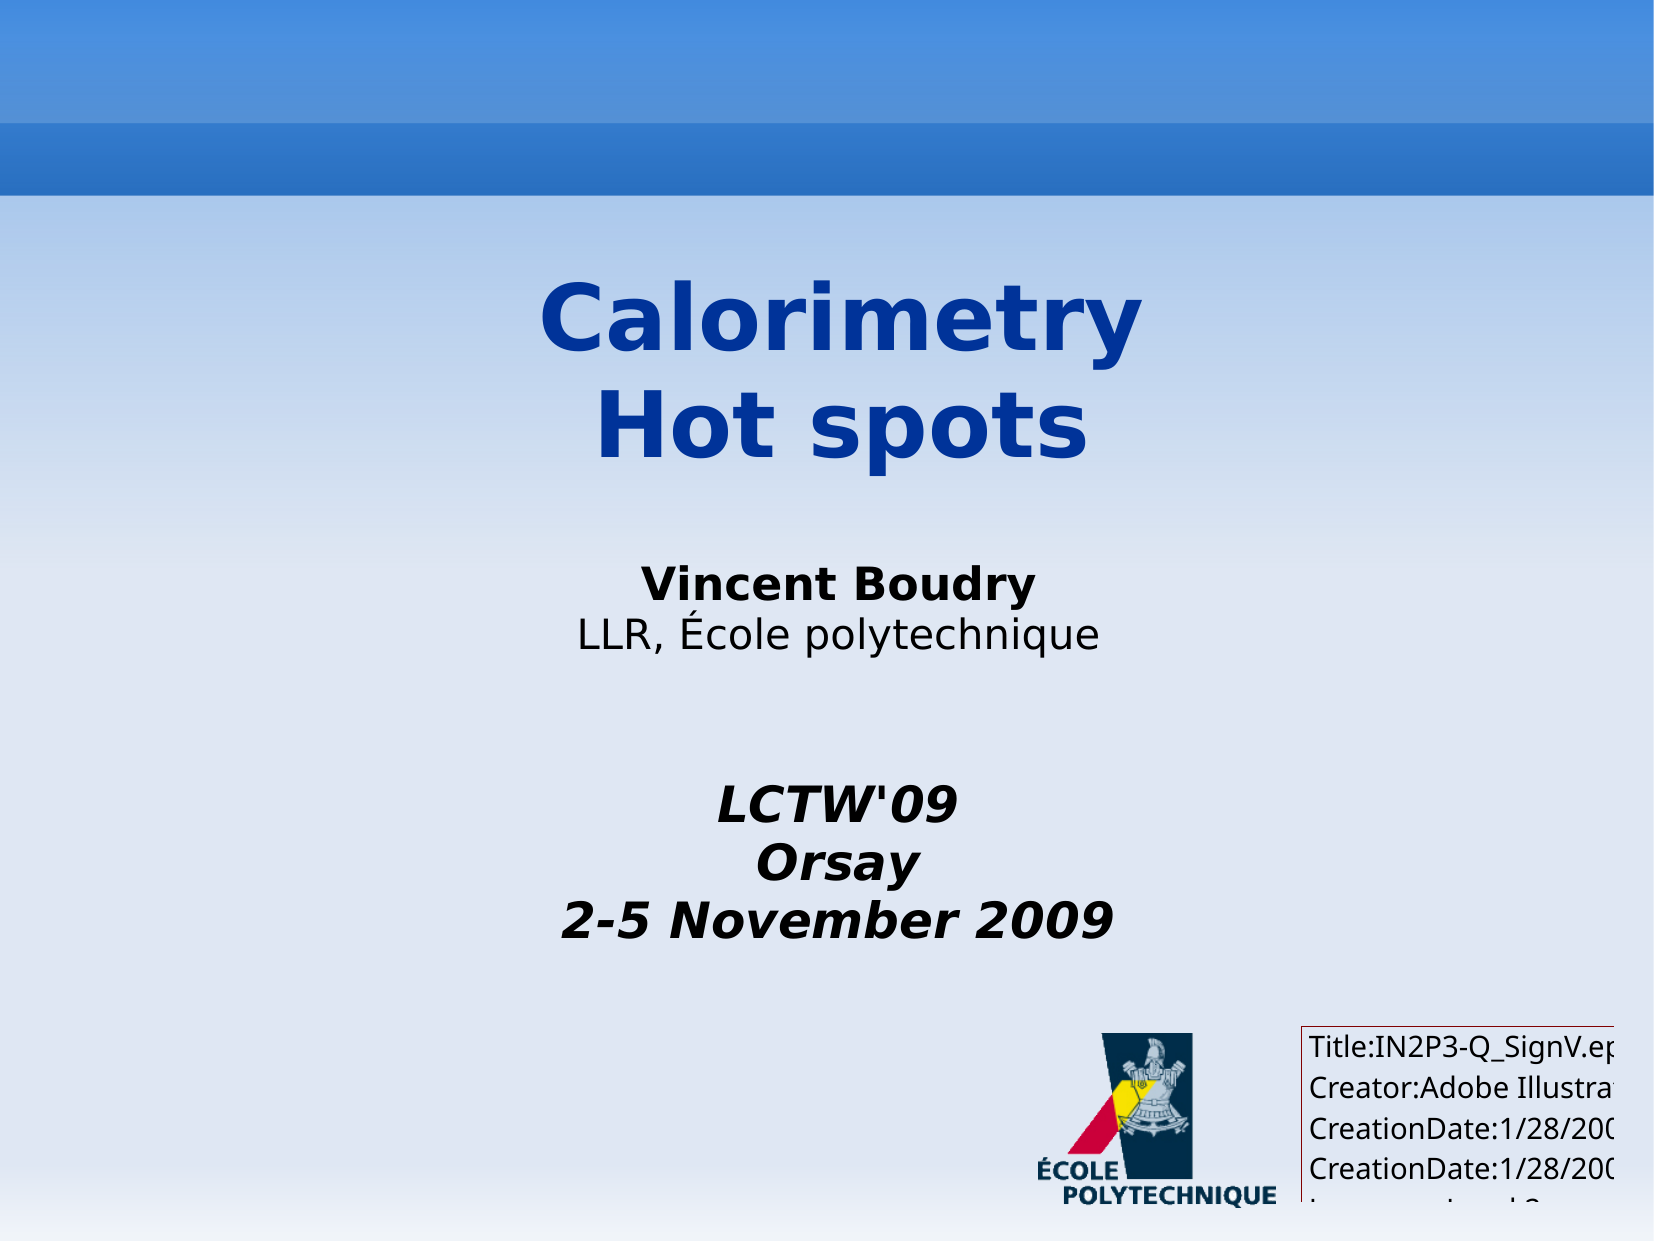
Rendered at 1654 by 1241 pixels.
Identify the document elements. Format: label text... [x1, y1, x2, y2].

title Calorimetry Hot spots [29, 265, 1654, 479]
picture [0, 0, 1654, 1241]
subtitle Vincent Boudry LLR, École polytechnique LCTW'09 Orsay 2-5 November 2009 [59, 504, 1595, 1004]
